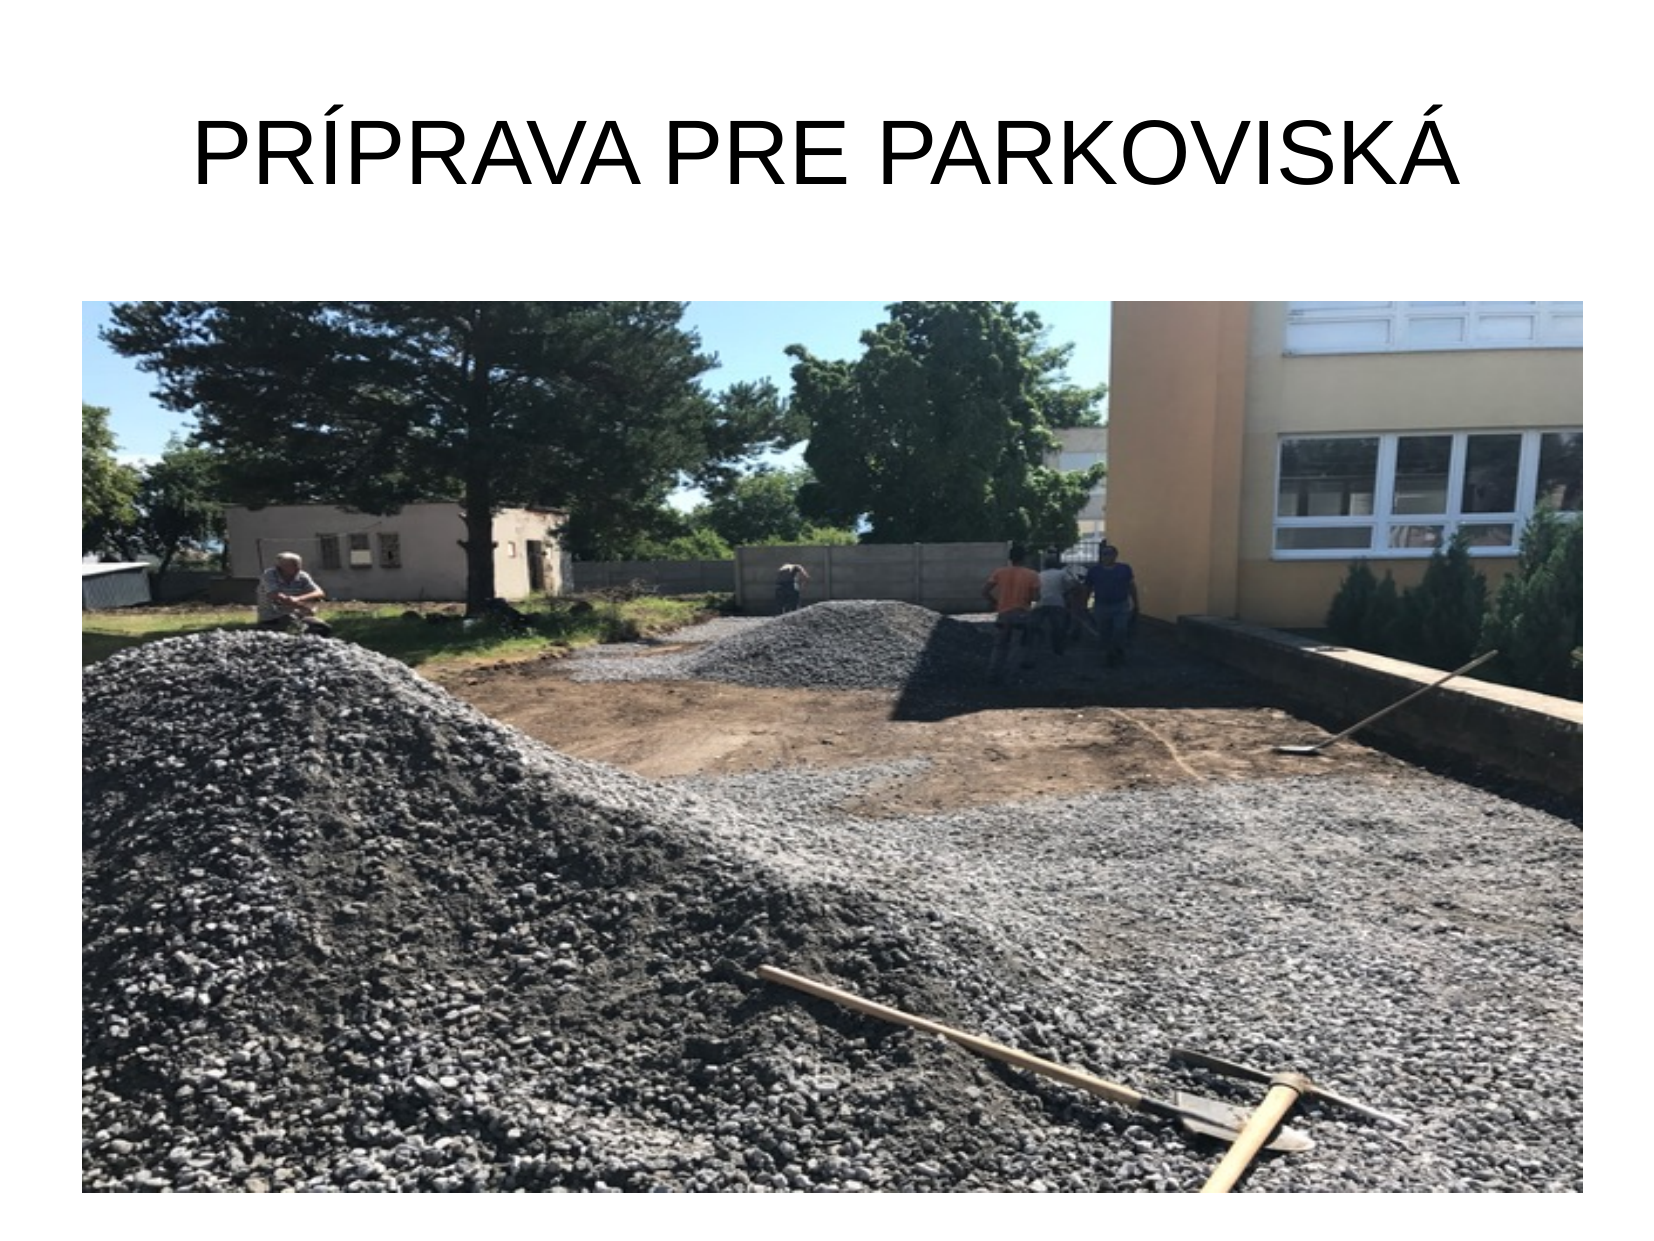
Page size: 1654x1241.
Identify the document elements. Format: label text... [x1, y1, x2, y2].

title PRÍPRAVA PRE PARKOVISKÁ [82, 49, 1571, 257]
picture [82, 301, 1583, 1193]
